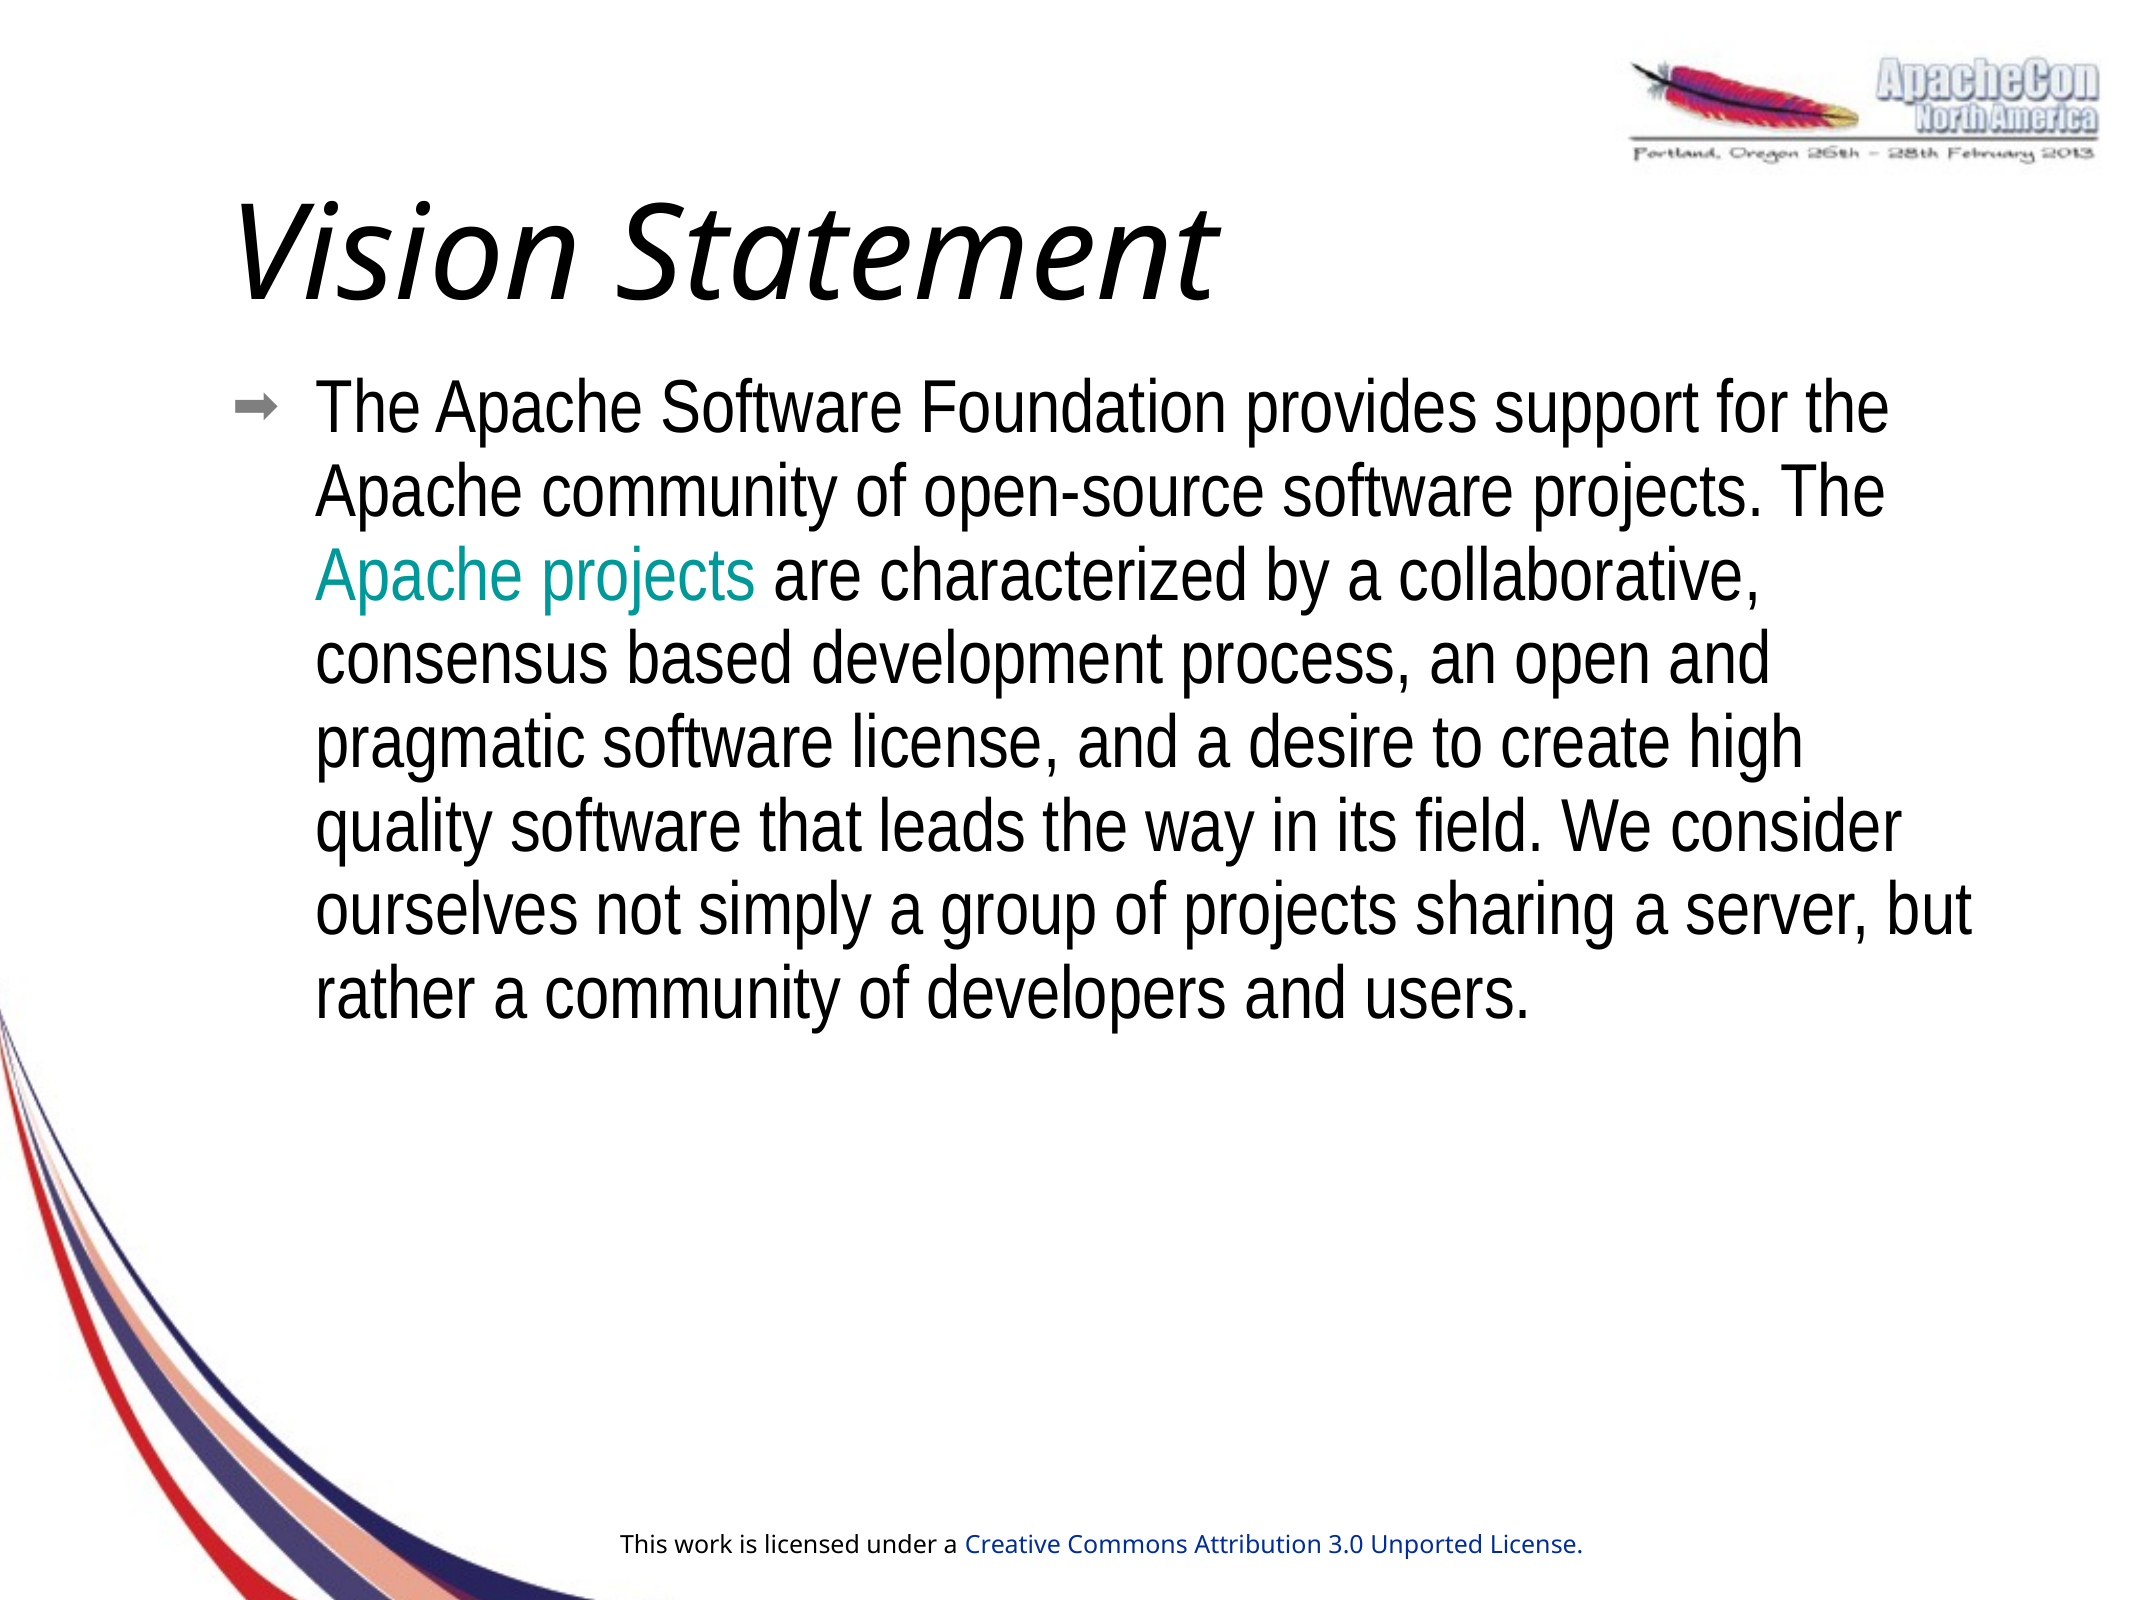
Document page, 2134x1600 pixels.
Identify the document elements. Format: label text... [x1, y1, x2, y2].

text_box This work is licensed under a Creative Commons Attribution 3.0 Unported License. [472, 1533, 1733, 1574]
title Vision Statement [229, 143, 1982, 366]
list The Apache Software Foundation provides support for the Apache community of open-source software projects. The Apache projects are characterized by a collaborative, consensus based development process, an open and pragmatic software license, and a desire to create high quality software that leads the way in its field. We consider ourselves not simply a group of projects sharing a server, but rather a community of developers and users. [228, 365, 1981, 1533]
picture [0, 8, 2127, 1600]
